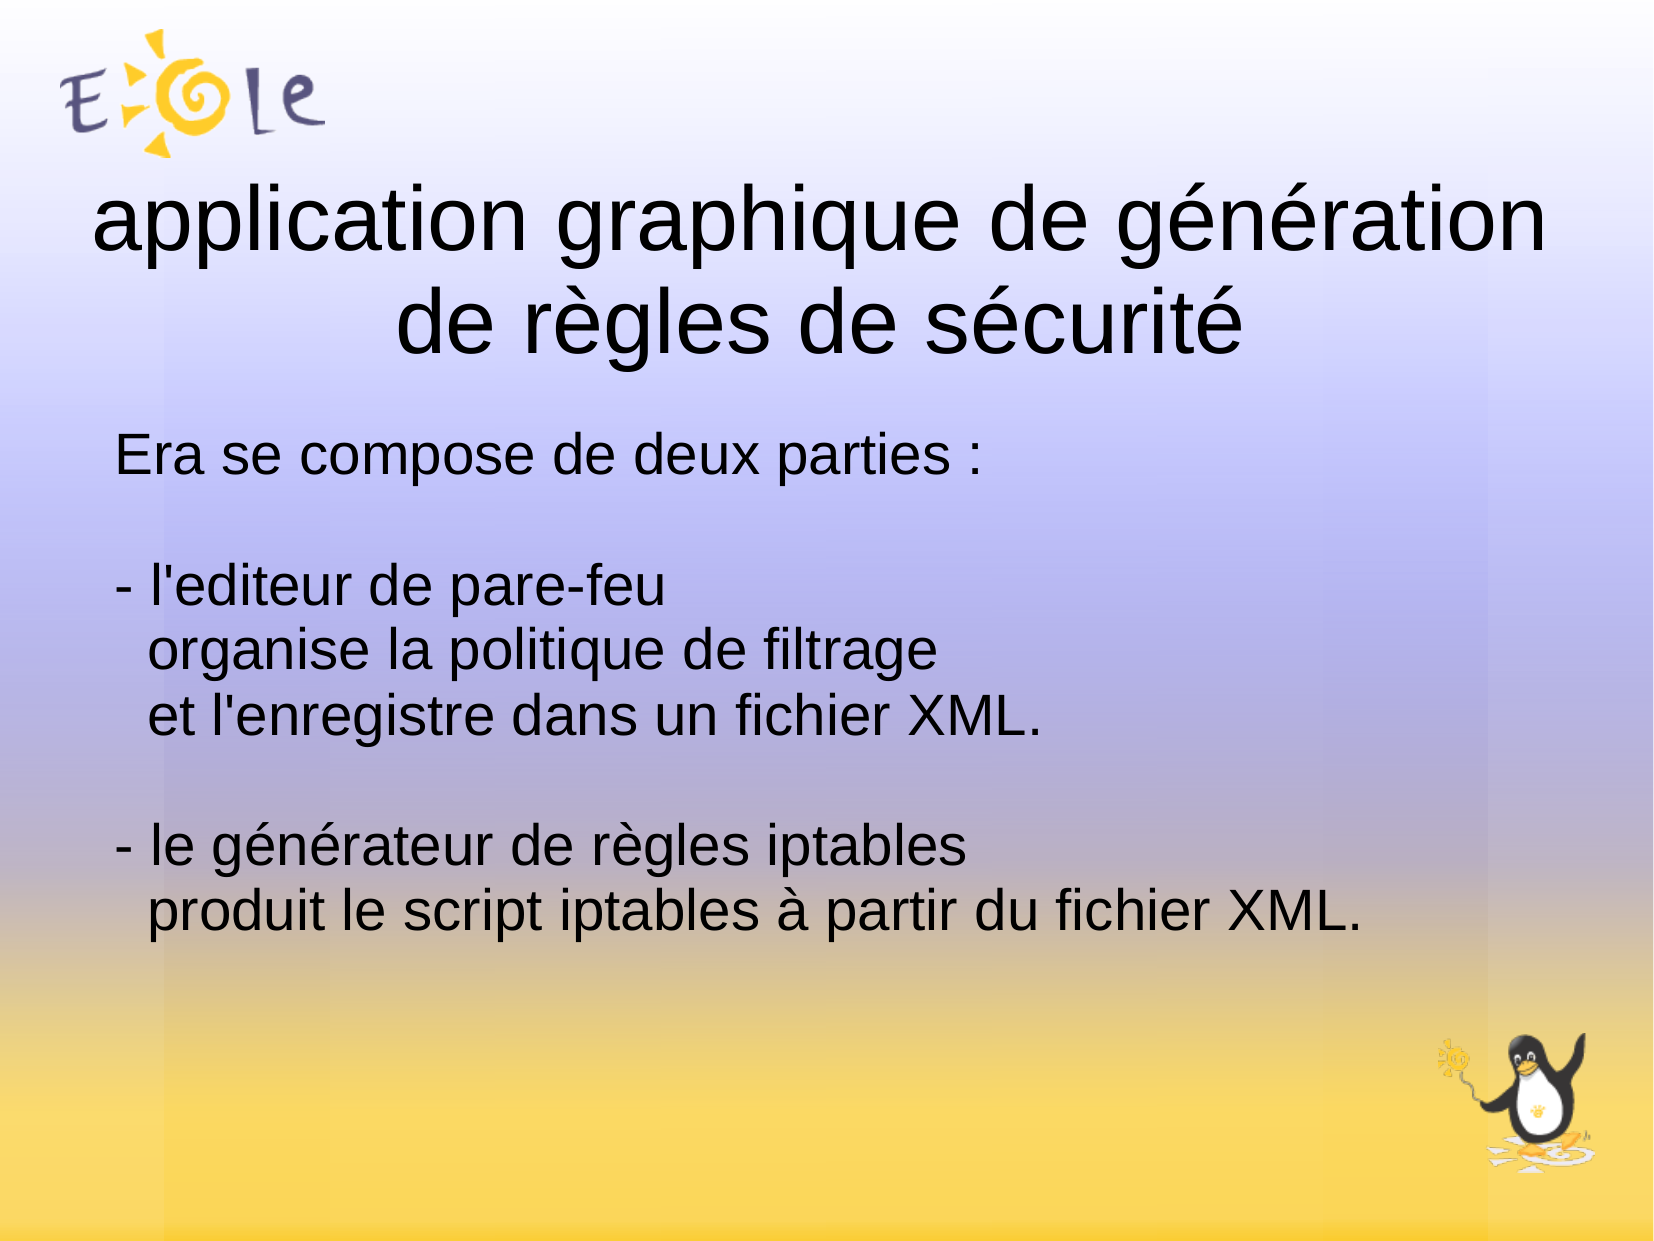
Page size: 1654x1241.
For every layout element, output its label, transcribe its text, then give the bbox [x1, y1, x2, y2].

picture [0, 0, 1654, 1241]
title application graphique de génération de règles de sécurité [76, 156, 1565, 384]
text_box Era se compose de deux parties : - l'editeur de pare-feu organise la politique de filtrage et l'enregistre dans un fichier XML. - le générateur de règles iptables produit le script iptables à partir du fichier XML. [99, 349, 1397, 1090]
